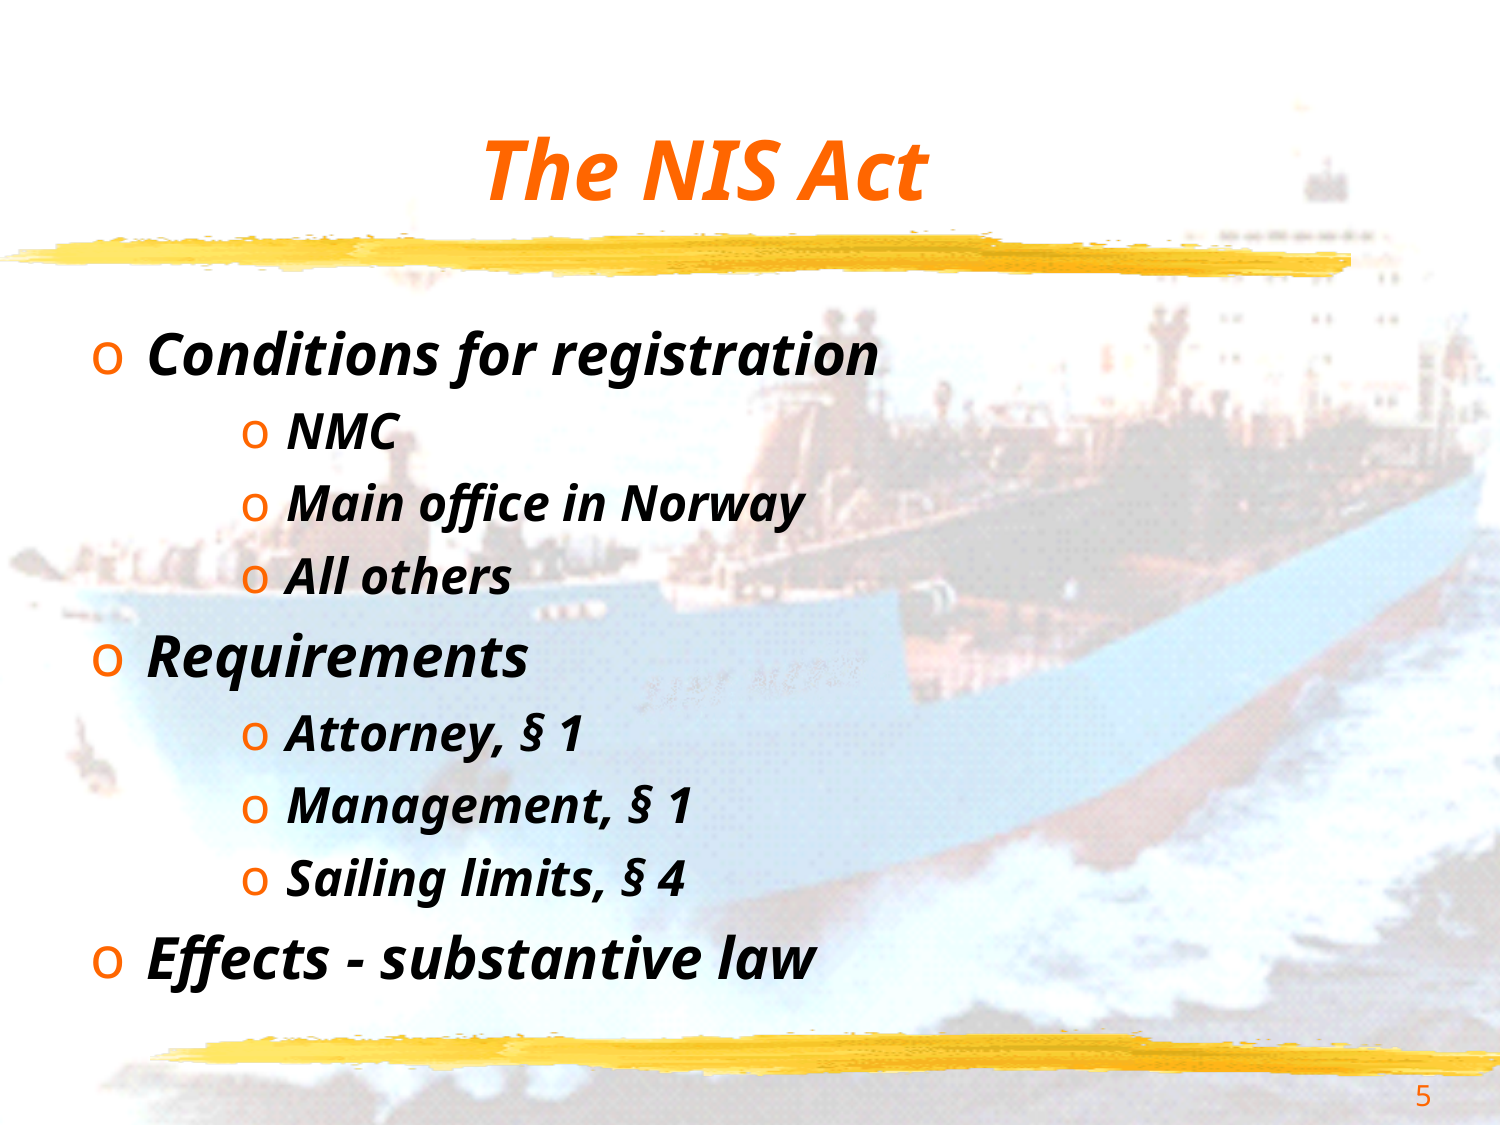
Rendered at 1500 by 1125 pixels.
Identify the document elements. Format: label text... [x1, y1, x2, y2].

list Conditions for registration NMC Main office in Norway All others Requirements Attorney, § 1 Management, § 1 Sailing limits, § 4 Effects - substantive law [75, 309, 1417, 1001]
title The NIS Act [66, 37, 1342, 225]
text_box [1400, 1050, 1500, 1125]
